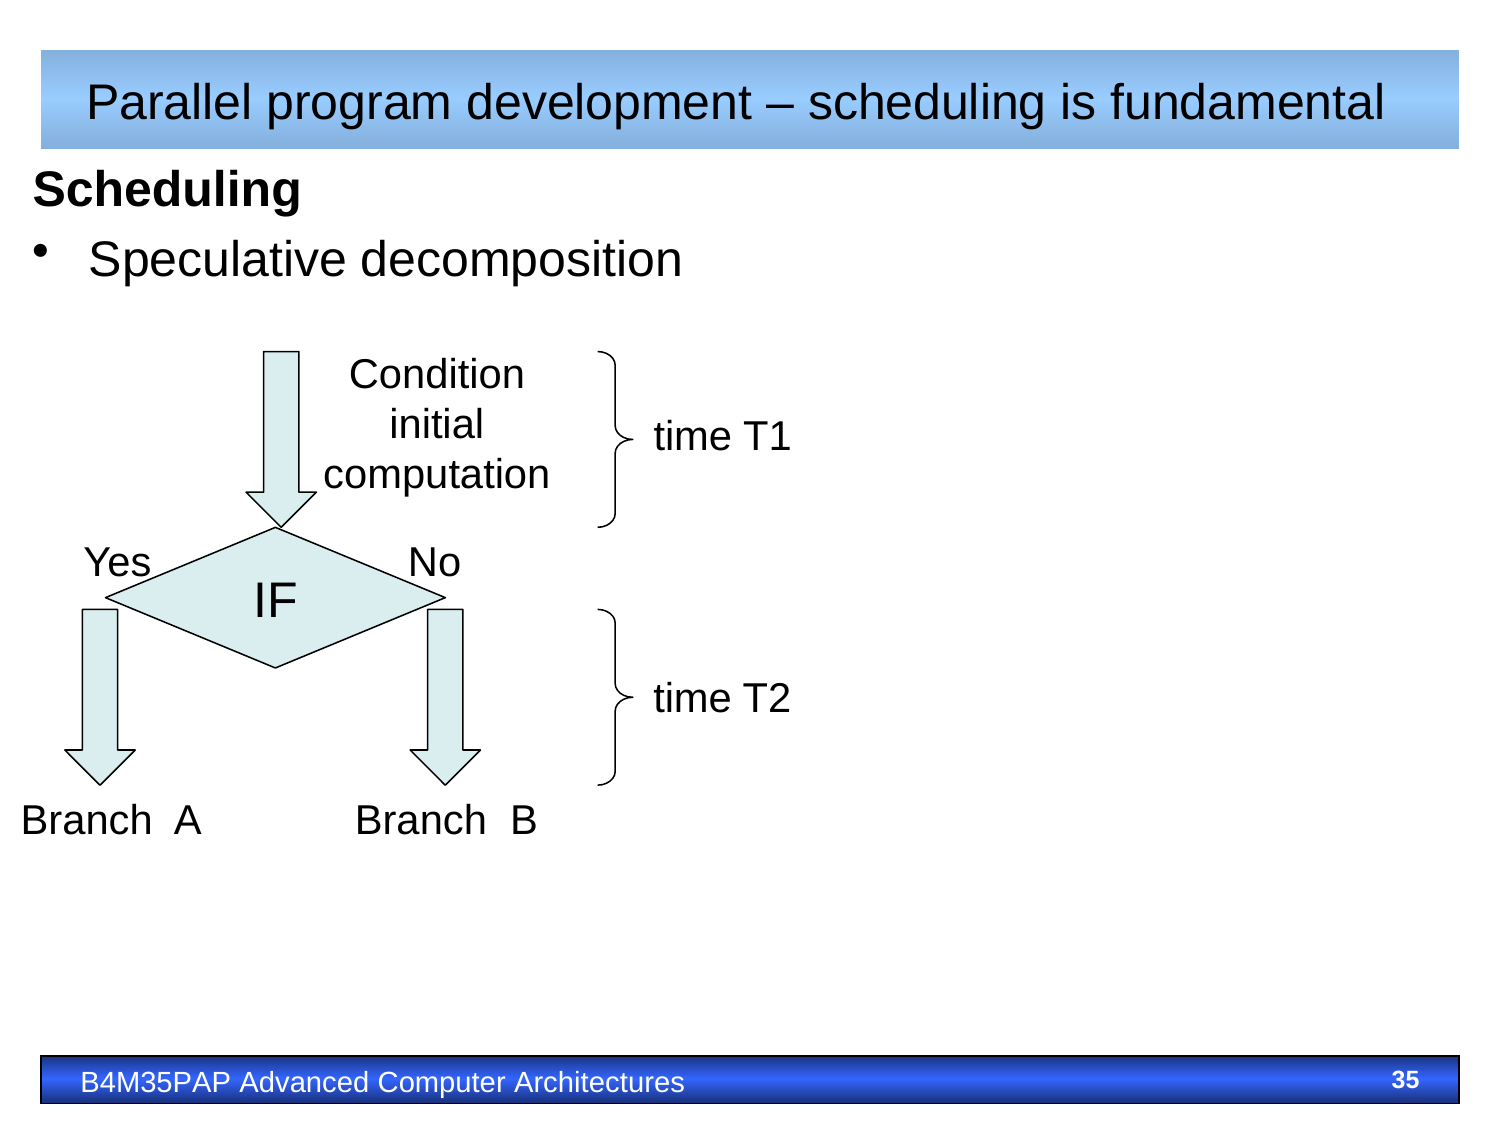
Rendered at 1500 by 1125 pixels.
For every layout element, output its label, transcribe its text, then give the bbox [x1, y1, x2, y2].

text_box No [393, 527, 477, 593]
text_box Branch A [5, 785, 217, 850]
title Parallel program development – scheduling is fundamental [41, 50, 1459, 148]
text_box [64, 609, 136, 785]
text_box [246, 351, 308, 528]
text_box time T2 [638, 663, 807, 728]
text_box time T1 [638, 401, 807, 467]
text_box Yes [68, 527, 167, 593]
text_box [410, 609, 481, 785]
text_box IF [105, 527, 446, 668]
text_box Branch B [340, 785, 553, 850]
text_box Condition initial computation [308, 339, 566, 505]
list Scheduling Speculative decomposition [17, 148, 1500, 1000]
